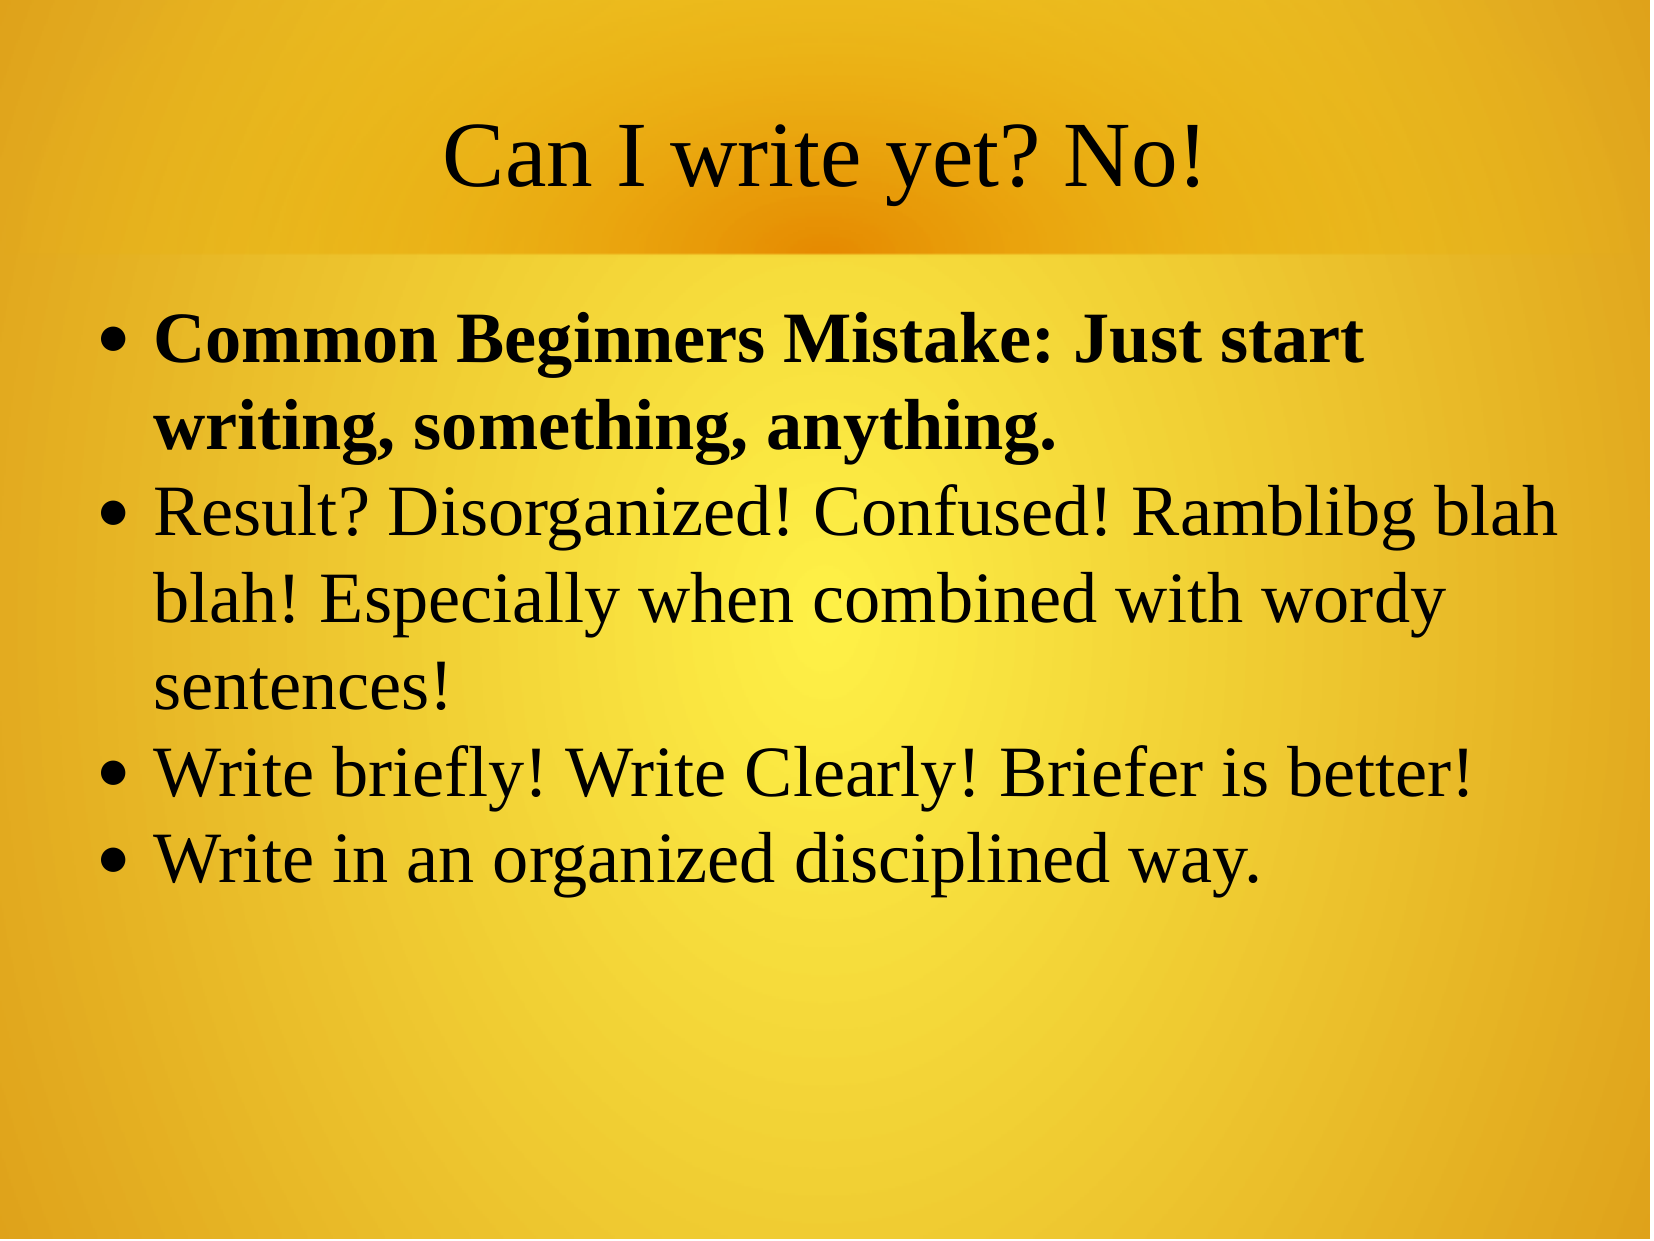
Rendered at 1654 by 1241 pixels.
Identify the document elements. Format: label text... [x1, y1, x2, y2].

text_box Can I write yet? No! [82, 47, 1571, 252]
picture [0, 0, 1650, 1239]
text_box Common Beginners Mistake: Just start writing, something, anything. Result? Disorganized! Confused! Ramblibg blah blah! Especially when combined with wordy sentences! Write briefly! Write Clearly! Briefer is better! Write in an organized disciplined way. [82, 290, 1571, 1010]
